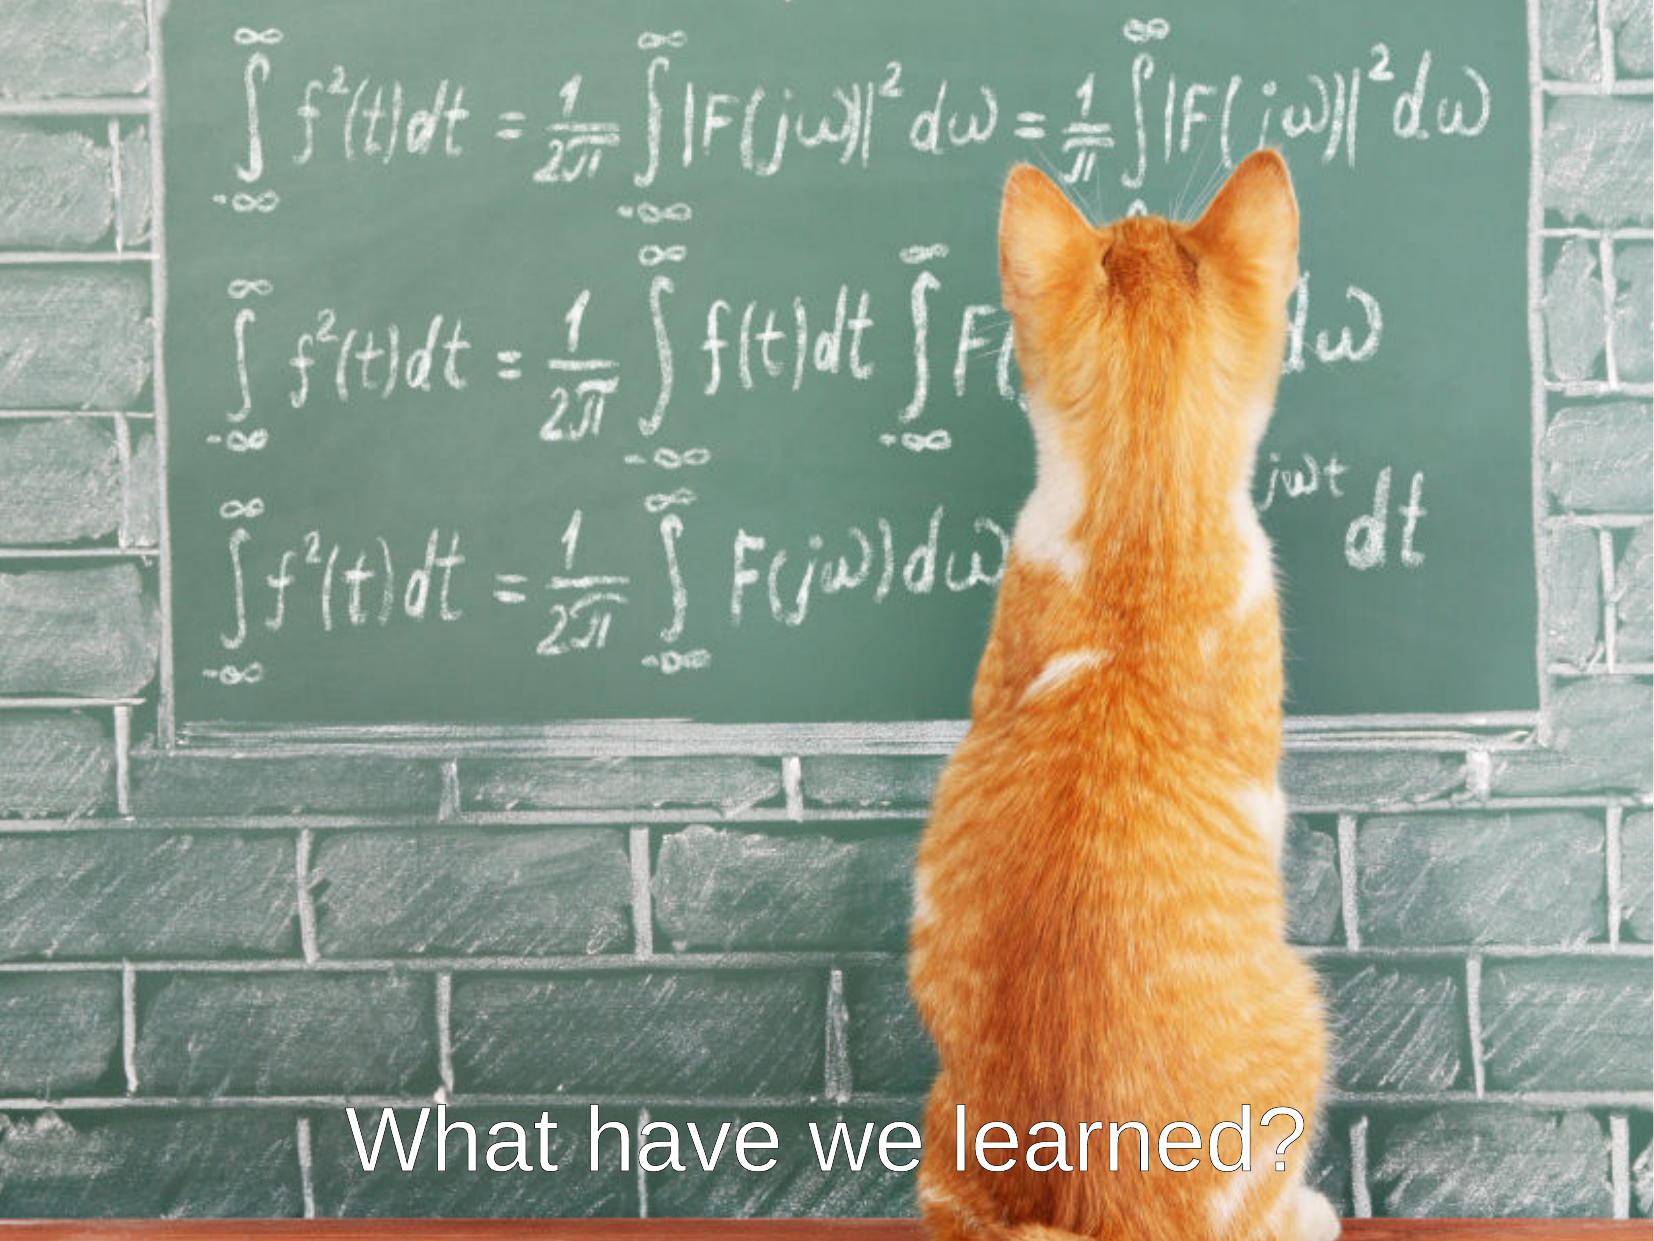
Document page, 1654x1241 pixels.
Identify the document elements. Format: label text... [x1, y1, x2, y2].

picture [0, 0, 1654, 1241]
title What have we learned? [82, 1035, 1571, 1241]
